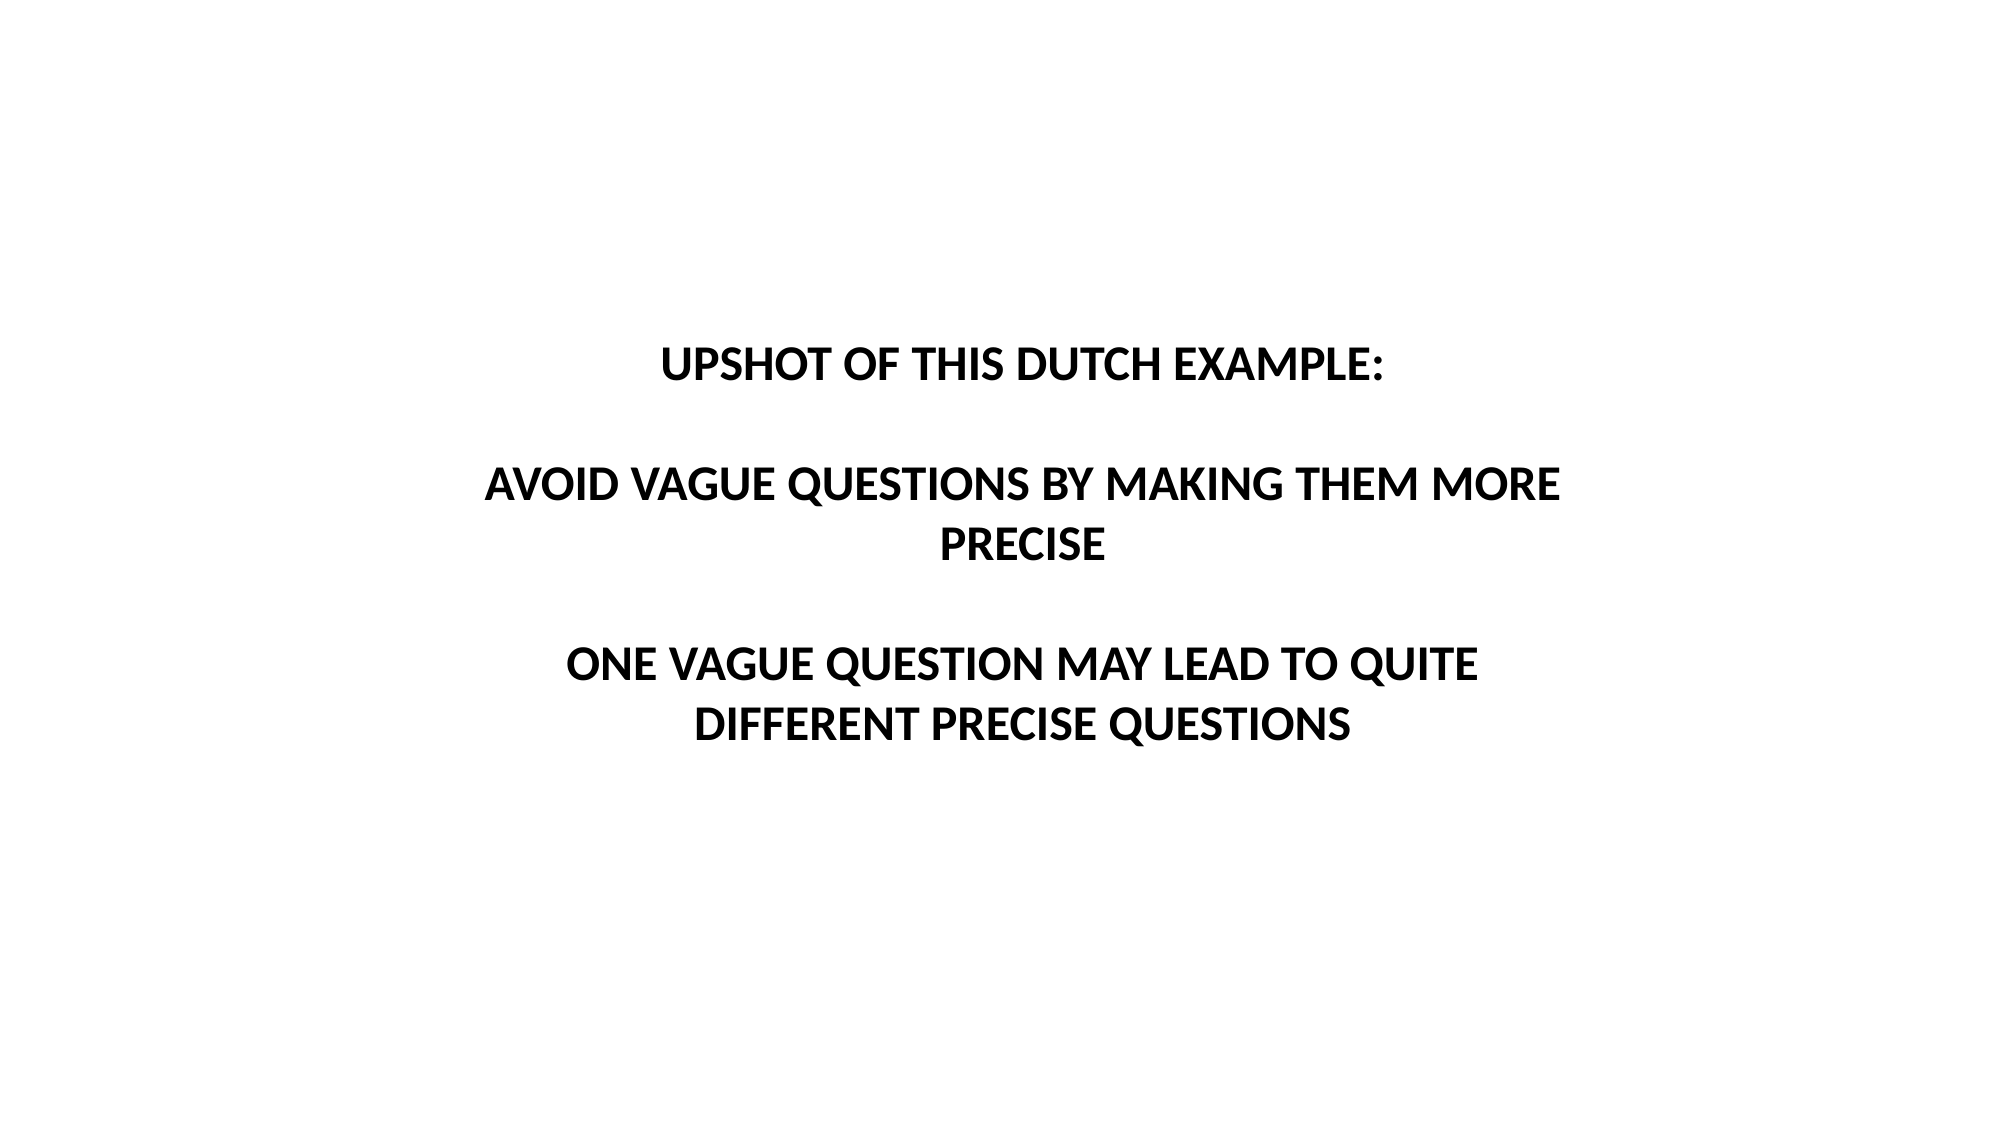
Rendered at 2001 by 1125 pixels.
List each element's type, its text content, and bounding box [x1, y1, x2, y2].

text_box UPSHOT OF THIS DUTCH EXAMPLE: AVOID VAGUE QUESTIONS BY MAKING THEM MORE PRECISE ONE VAGUE QUESTION MAY LEAD TO QUITE DIFFERENT PRECISE QUESTIONS [454, 322, 1592, 762]
